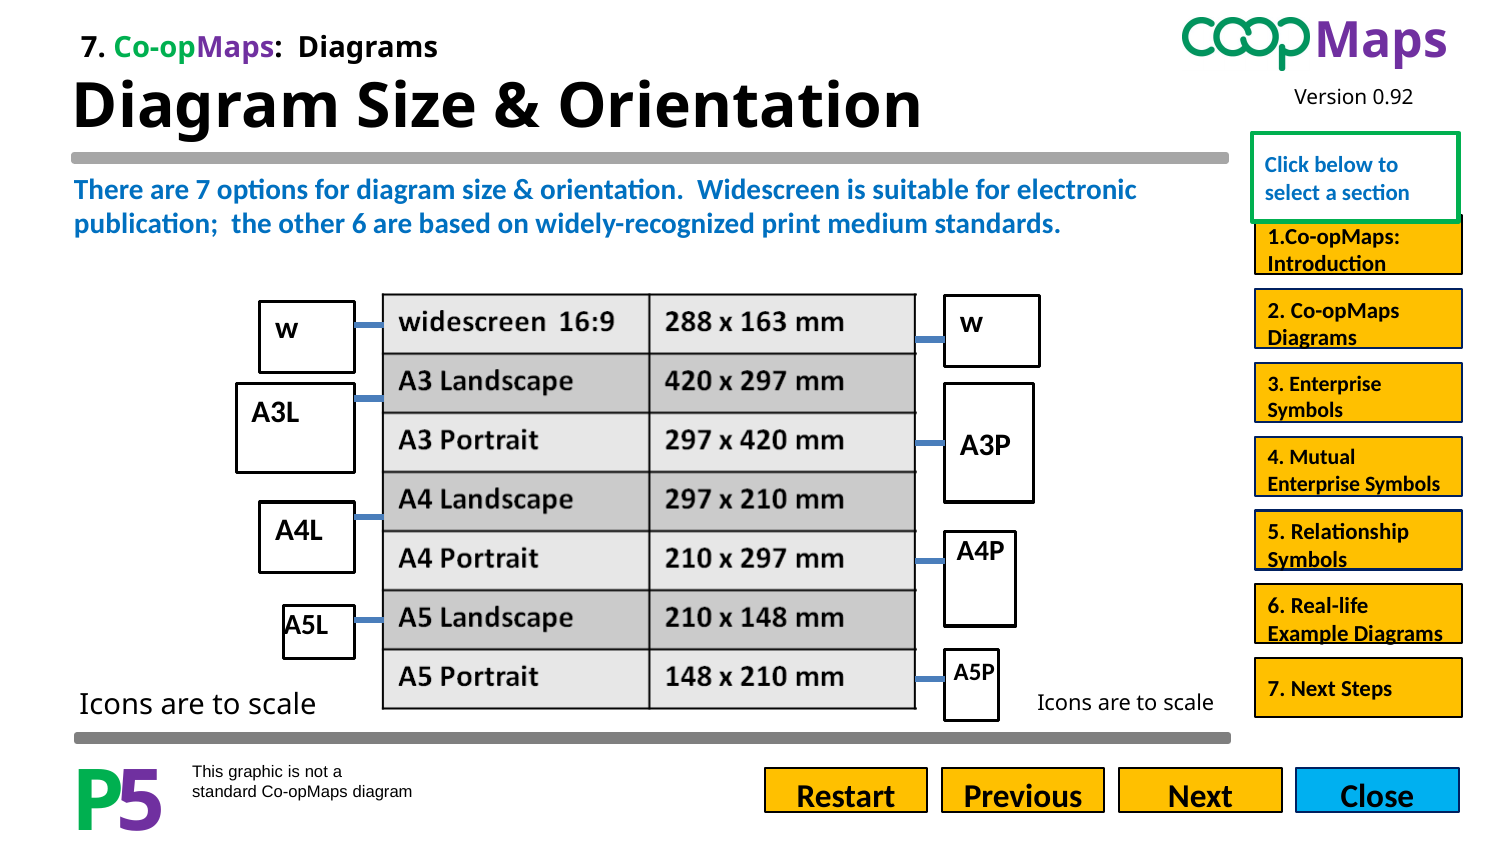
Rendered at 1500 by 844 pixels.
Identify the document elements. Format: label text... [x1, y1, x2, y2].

text_box w [945, 295, 1039, 366]
text_box Icons are to scale [1018, 679, 1241, 724]
text_box 5. Relationship Symbols [1254, 510, 1462, 570]
text_box 4. Mutual Enterprise Symbols [1254, 436, 1462, 496]
text_box Version 0.92 [1281, 73, 1459, 119]
text_box 5 [103, 738, 199, 827]
picture [371, 282, 927, 722]
text_box A4L [260, 502, 354, 573]
text_box 1.Co-opMaps: Introduction [1254, 215, 1462, 275]
text_box Restart [764, 767, 928, 813]
text_box A5L [283, 605, 354, 659]
text_box This graphic is not a standard Co-opMaps diagram [177, 753, 428, 808]
text_box Previous [942, 767, 1105, 813]
text_box 7. Next Steps [1254, 658, 1462, 718]
text_box There are 7 options for diagram size & orientation. Widescreen is suitable for electronic publication; the other 6 are based on widely-recognized print medium standards. [59, 162, 1211, 249]
text_box Diagram Size & Orientation [59, 59, 940, 151]
text_box 6. Real-life Example Diagrams [1254, 584, 1462, 644]
text_box 3. Enterprise Symbols [1254, 362, 1462, 422]
picture [1181, 17, 1310, 71]
text_box Click below to select a section [1252, 132, 1459, 222]
text_box Icons are to scale [59, 679, 355, 724]
text_box A3L [236, 384, 354, 473]
text_box w [260, 301, 354, 372]
text_box A3P [945, 384, 1034, 502]
text_box Next [1119, 767, 1282, 813]
text_box 7. Co-opMaps: Diagrams [68, 22, 451, 71]
text_box A5P [945, 650, 998, 721]
text_box Close [1296, 767, 1459, 813]
text_box A4P [945, 531, 1016, 626]
text_box P [59, 738, 103, 827]
text_box Maps [1299, 0, 1460, 76]
text_box [74, 154, 1226, 161]
text_box [76, 735, 1229, 742]
text_box 2. Co-opMaps Diagrams [1254, 289, 1462, 349]
